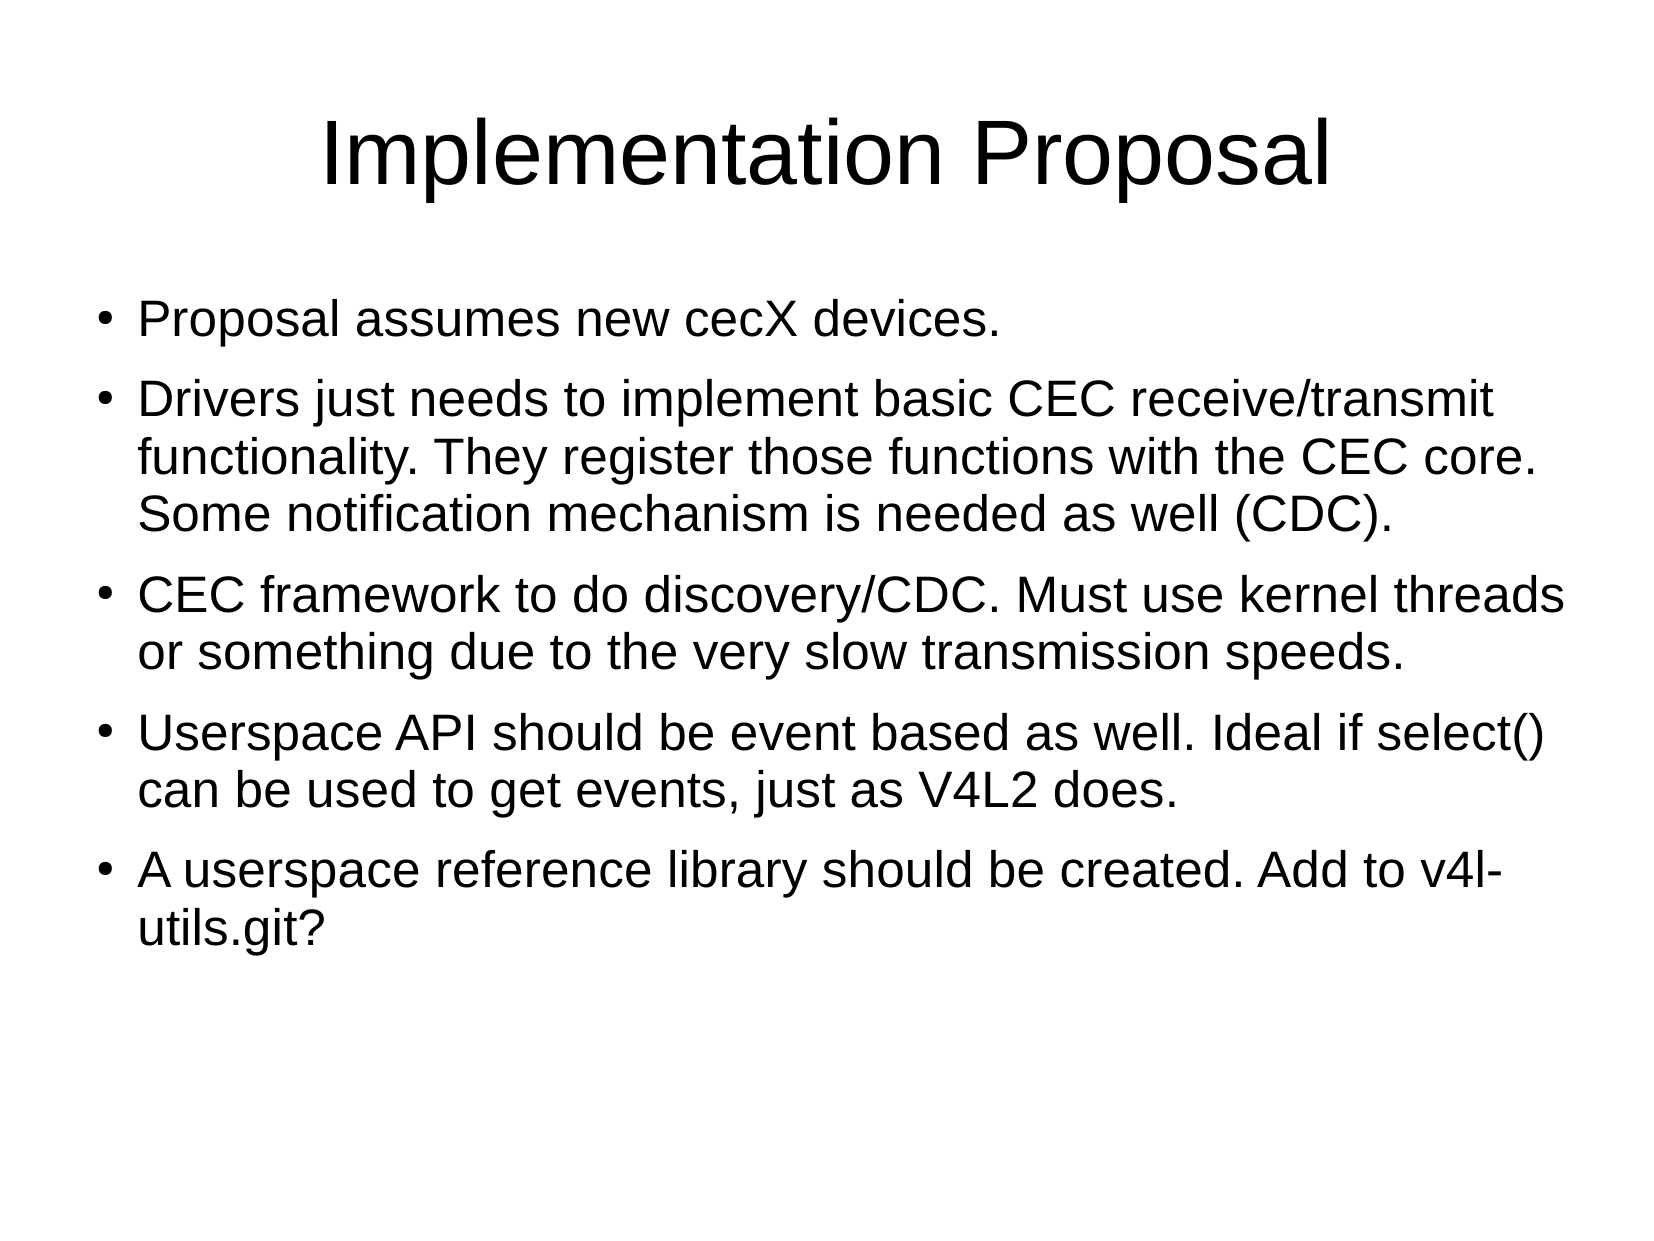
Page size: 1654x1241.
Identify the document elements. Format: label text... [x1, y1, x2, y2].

title Implementation Proposal [82, 49, 1571, 257]
list Proposal assumes new cecX devices. Drivers just needs to implement basic CEC receive/transmit functionality. They register those functions with the CEC core. Some notification mechanism is needed as well (CDC). CEC framework to do discovery/CDC. Must use kernel threads or something due to the very slow transmission speeds. Userspace API should be event based as well. Ideal if select() can be used to get events, just as V4L2 does. A userspace reference library should be created. Add to v4l-utils.git? [82, 290, 1571, 1010]
